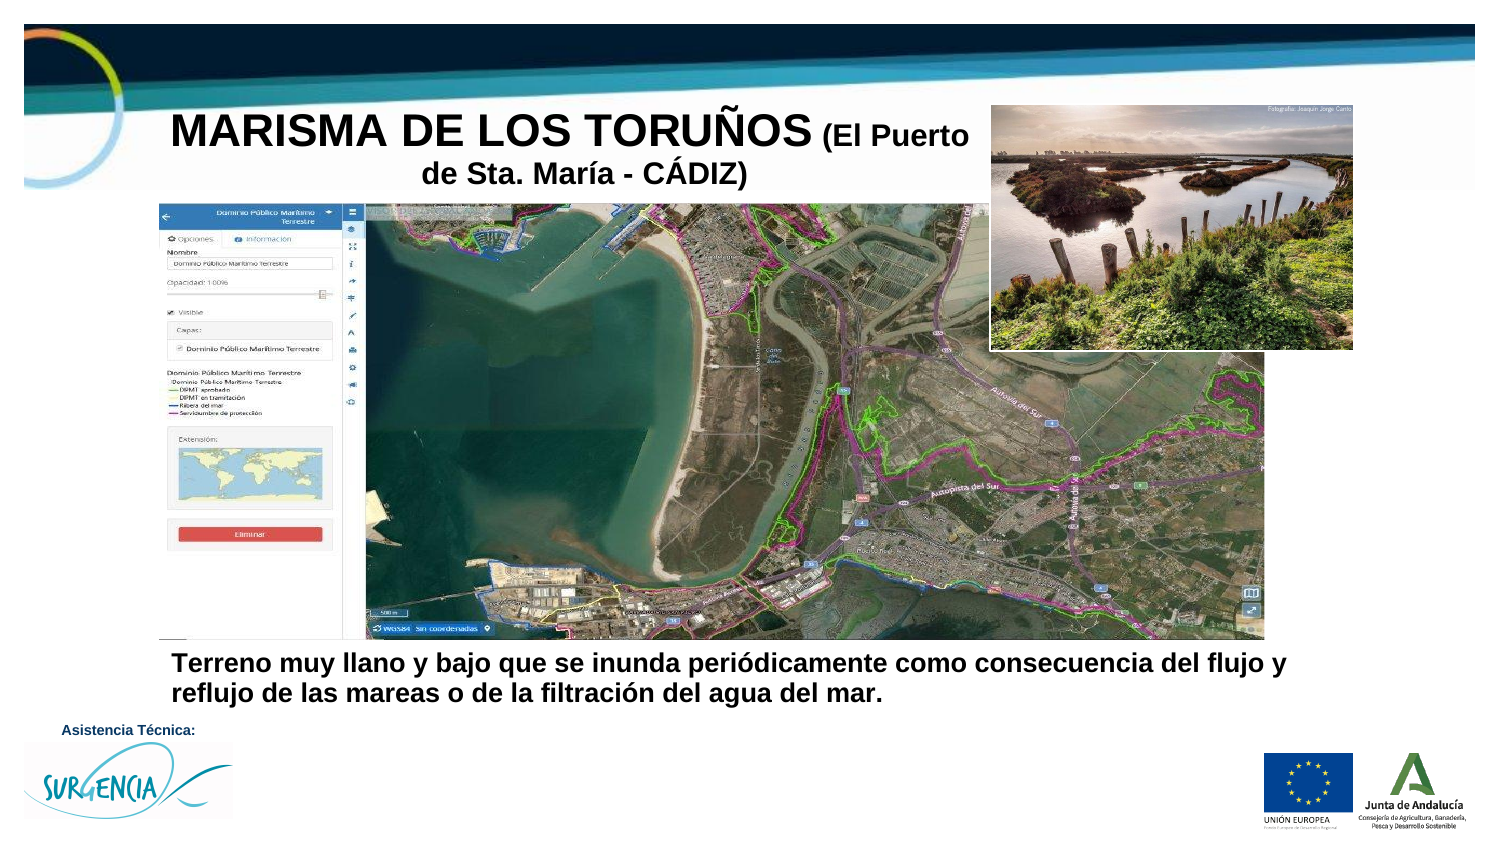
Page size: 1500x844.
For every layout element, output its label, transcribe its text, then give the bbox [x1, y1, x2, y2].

picture [24, 24, 1475, 190]
picture [990, 104, 1353, 351]
text_box Terreno muy llano y bajo que se inunda periódicamente como consecuencia del flujo y reflujo de las mareas o de la filtración del agua del mar. [159, 639, 1367, 724]
picture [1264, 753, 1476, 830]
picture [24, 742, 233, 819]
picture [159, 203, 1265, 640]
text_box Asistencia Técnica: [41, 705, 216, 754]
text_box MARISMA DE LOS TORUÑOS (El Puerto de Sta. María - CÁDIZ) [150, 76, 991, 217]
